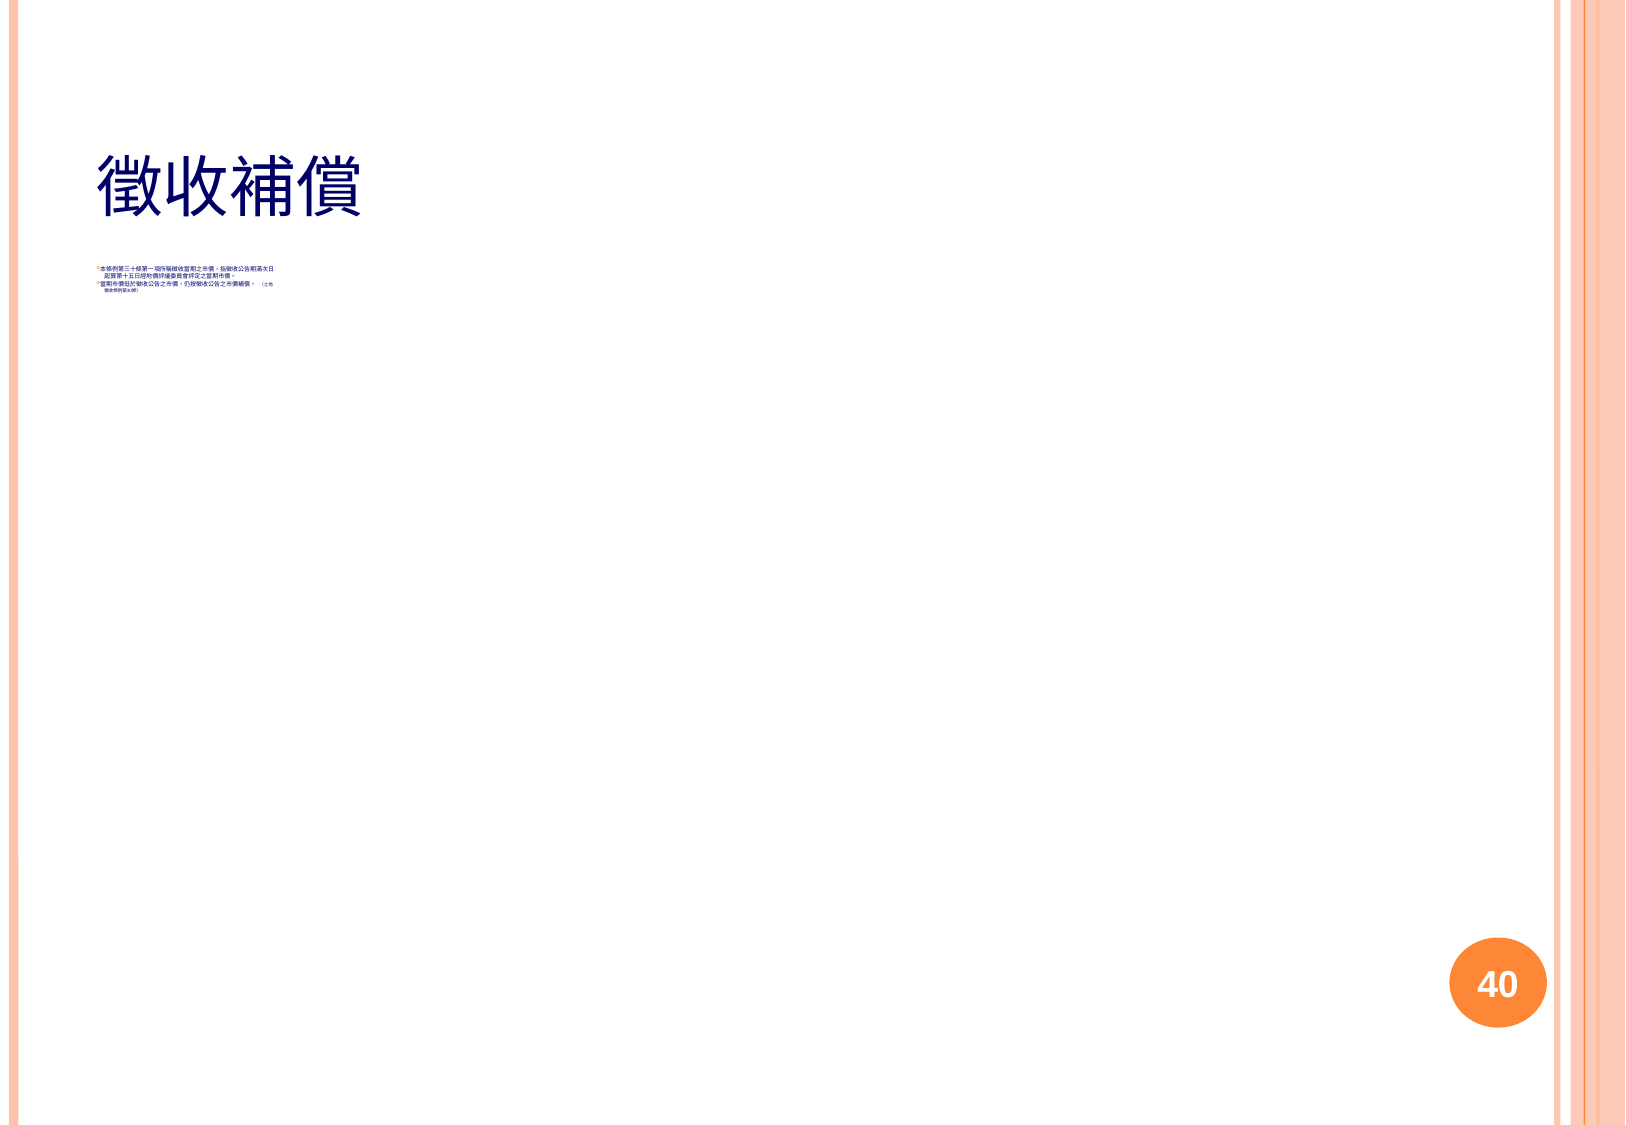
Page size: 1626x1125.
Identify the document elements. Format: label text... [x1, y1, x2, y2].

list 本條例第三十條第一項所稱徵收當期之市價，指徵收公告期滿次日起算第十五日經地價評議委員會評定之當期市價。 當期市價低於徵收公告之市價，仍按徵收公告之市價補償。 （土地徵收條例第30條） [81, 262, 1409, 1062]
title 徵收補償 [81, 45, 1409, 233]
